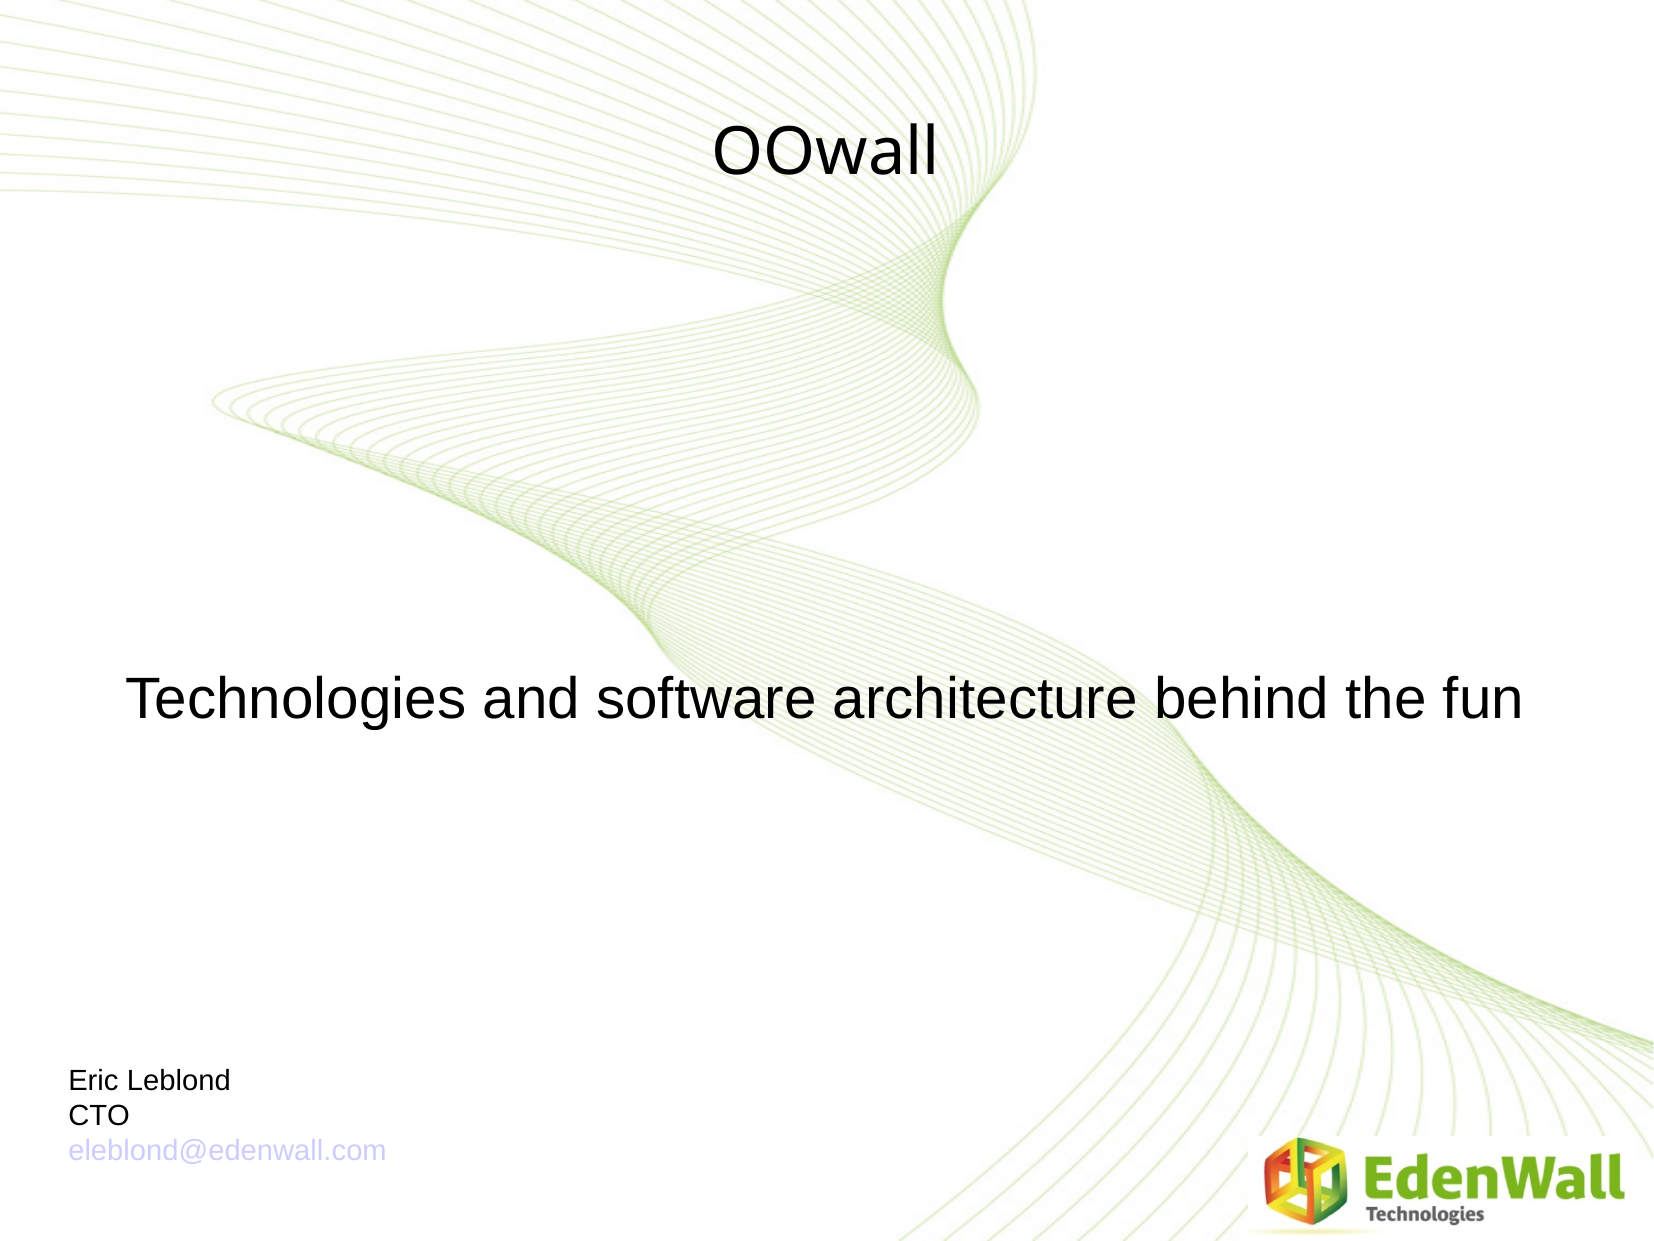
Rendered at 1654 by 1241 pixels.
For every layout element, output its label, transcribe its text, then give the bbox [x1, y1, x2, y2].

text_box Eric Leblond CTO eleblond@edenwall.com [53, 1053, 586, 1174]
title OOwall [82, 56, 1570, 248]
subtitle Technologies and software architecture behind the fun [82, 297, 1570, 1102]
picture [0, 0, 1654, 1241]
